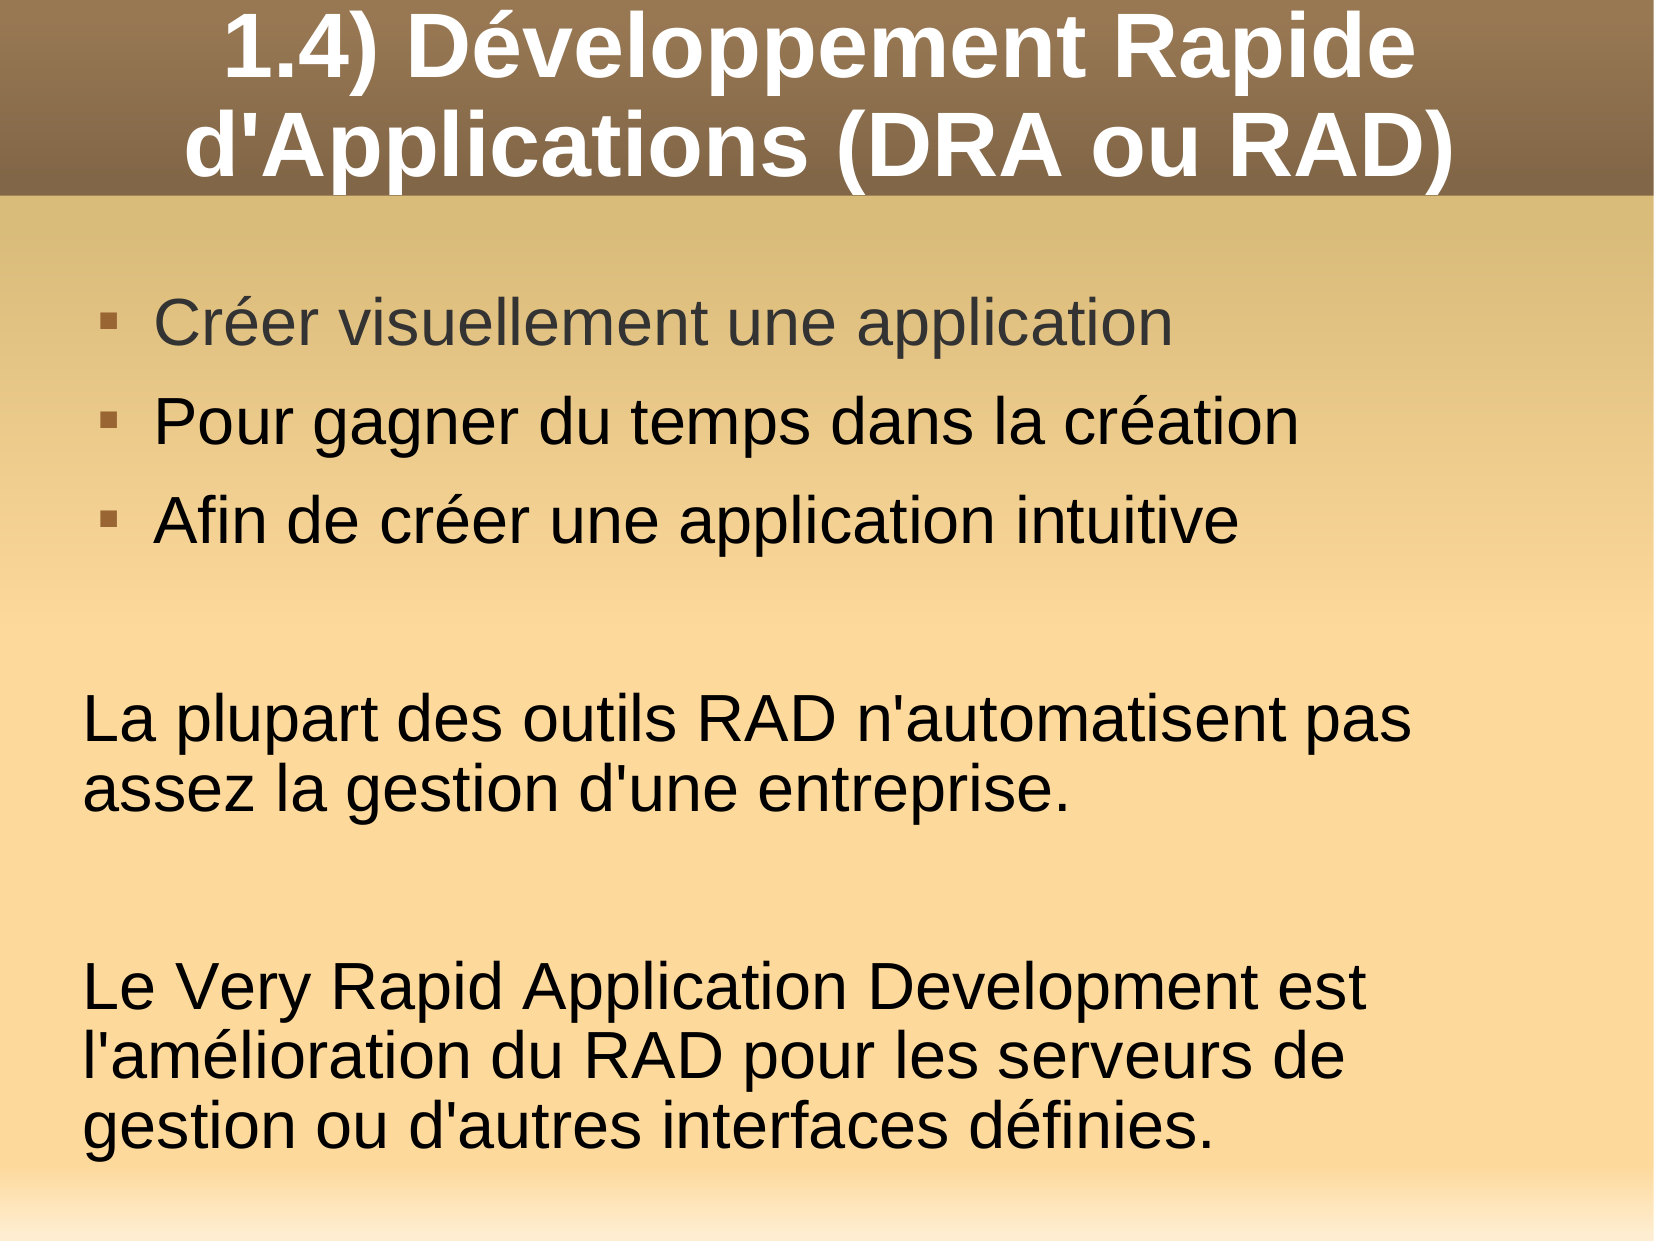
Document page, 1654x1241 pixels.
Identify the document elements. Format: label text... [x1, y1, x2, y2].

title 1.4) Développement Rapide d'Applications (DRA ou RAD)‏ [76, 0, 1565, 198]
picture [0, 0, 1654, 1241]
list Créer visuellement une application Pour gagner du temps dans la création Afin de créer une application intuitive La plupart des outils RAD n'automatisent pas assez la gestion d'une entreprise. Le Very Rapid Application Development est l'amélioration du RAD pour les serveurs de gestion ou d'autres interfaces définies. [82, 290, 1571, 1168]
